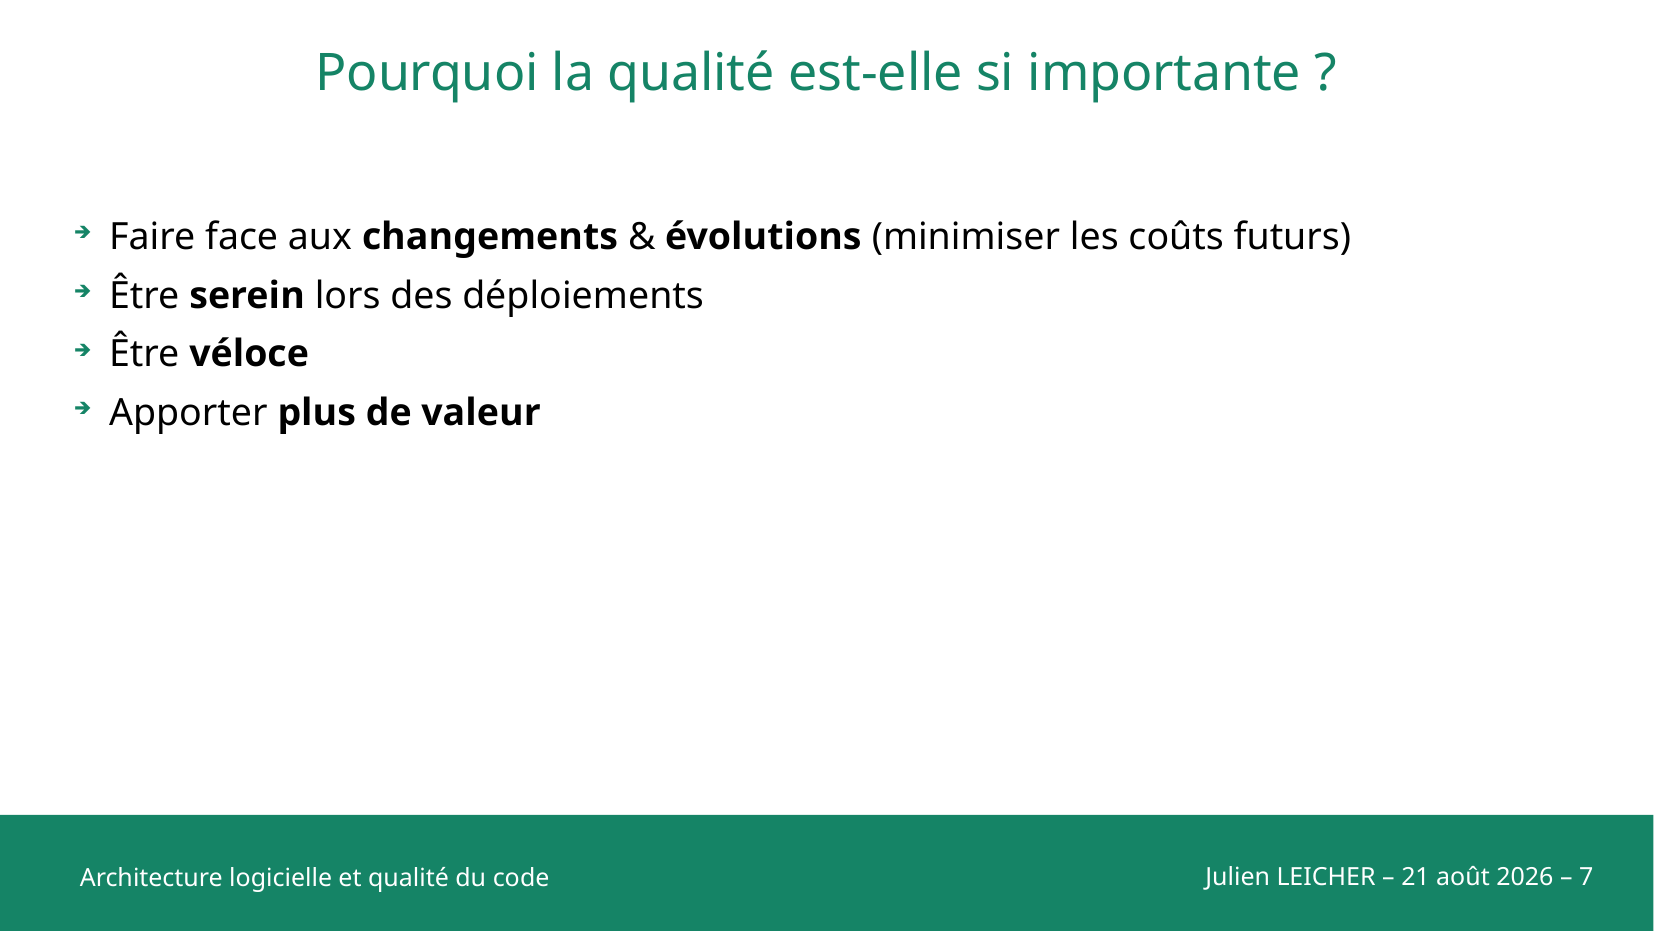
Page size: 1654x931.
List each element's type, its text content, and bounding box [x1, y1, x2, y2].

text_box Architecture logicielle et qualité du code [64, 852, 798, 898]
text_box Pourquoi la qualité est-elle si importante ? [0, 27, 1654, 113]
text_box Julien LEICHER – 1 mars 2022 – 27 [0, 814, 1654, 931]
text_box Faire face aux changements & évolutions (minimiser les coûts futurs) Être serein lors des déploiements Être véloce Apporter plus de valeur [59, 194, 1595, 678]
